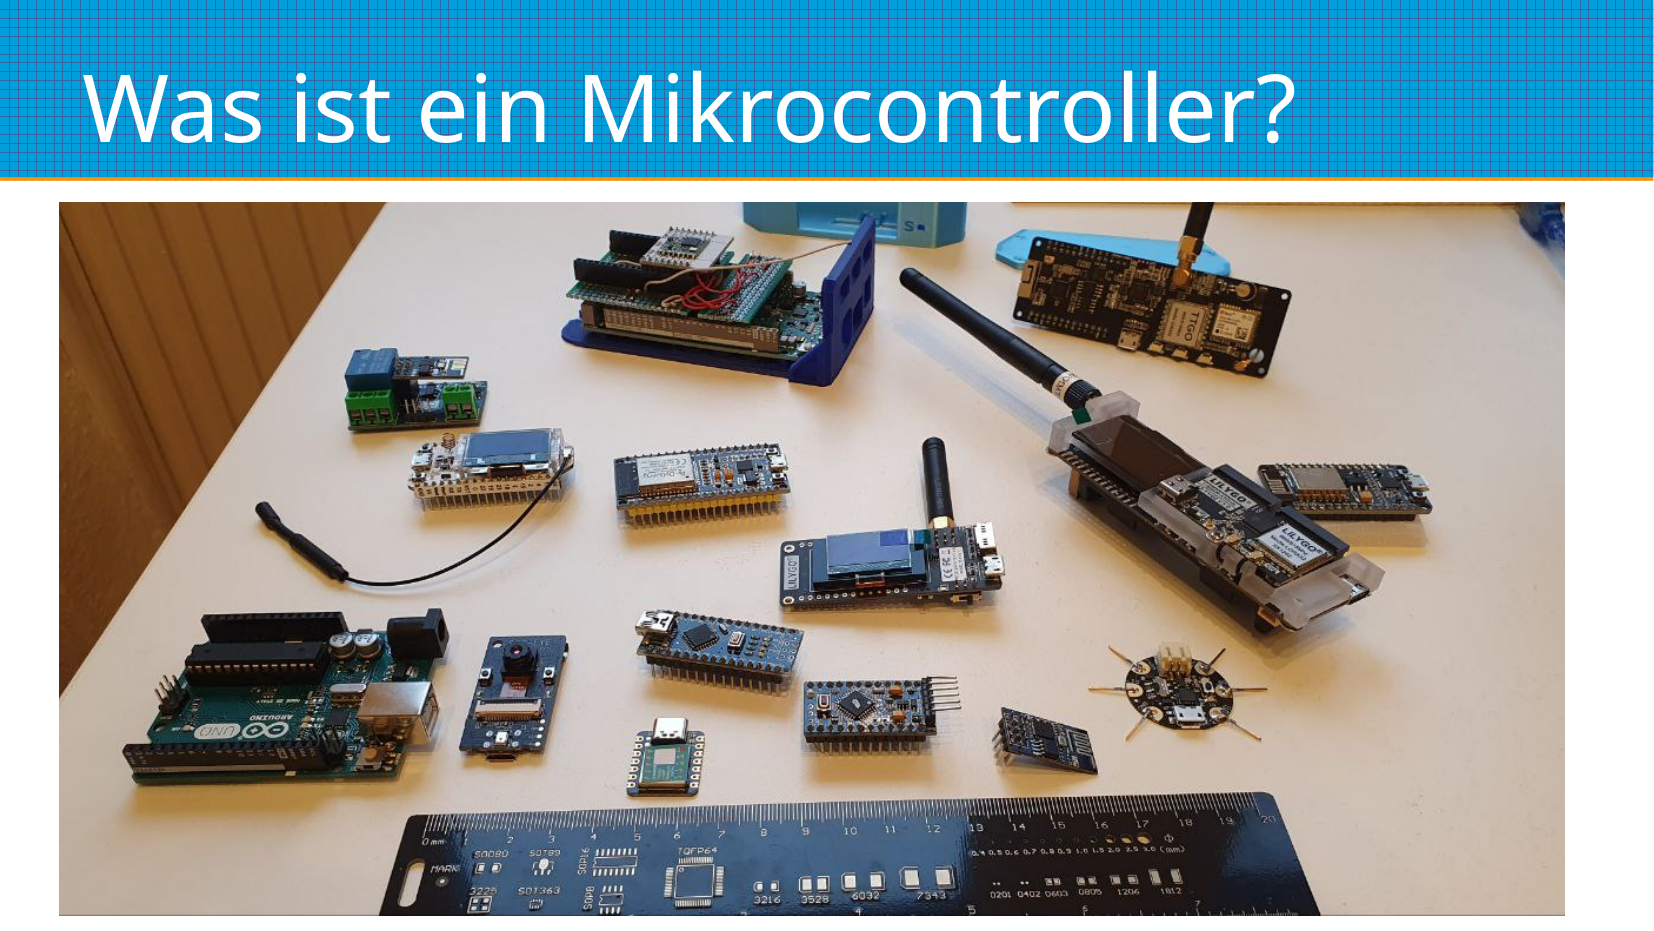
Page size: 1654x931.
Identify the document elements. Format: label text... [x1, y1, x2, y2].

picture [59, 202, 1565, 916]
title Was ist ein Mikrocontroller? [82, 14, 1571, 171]
